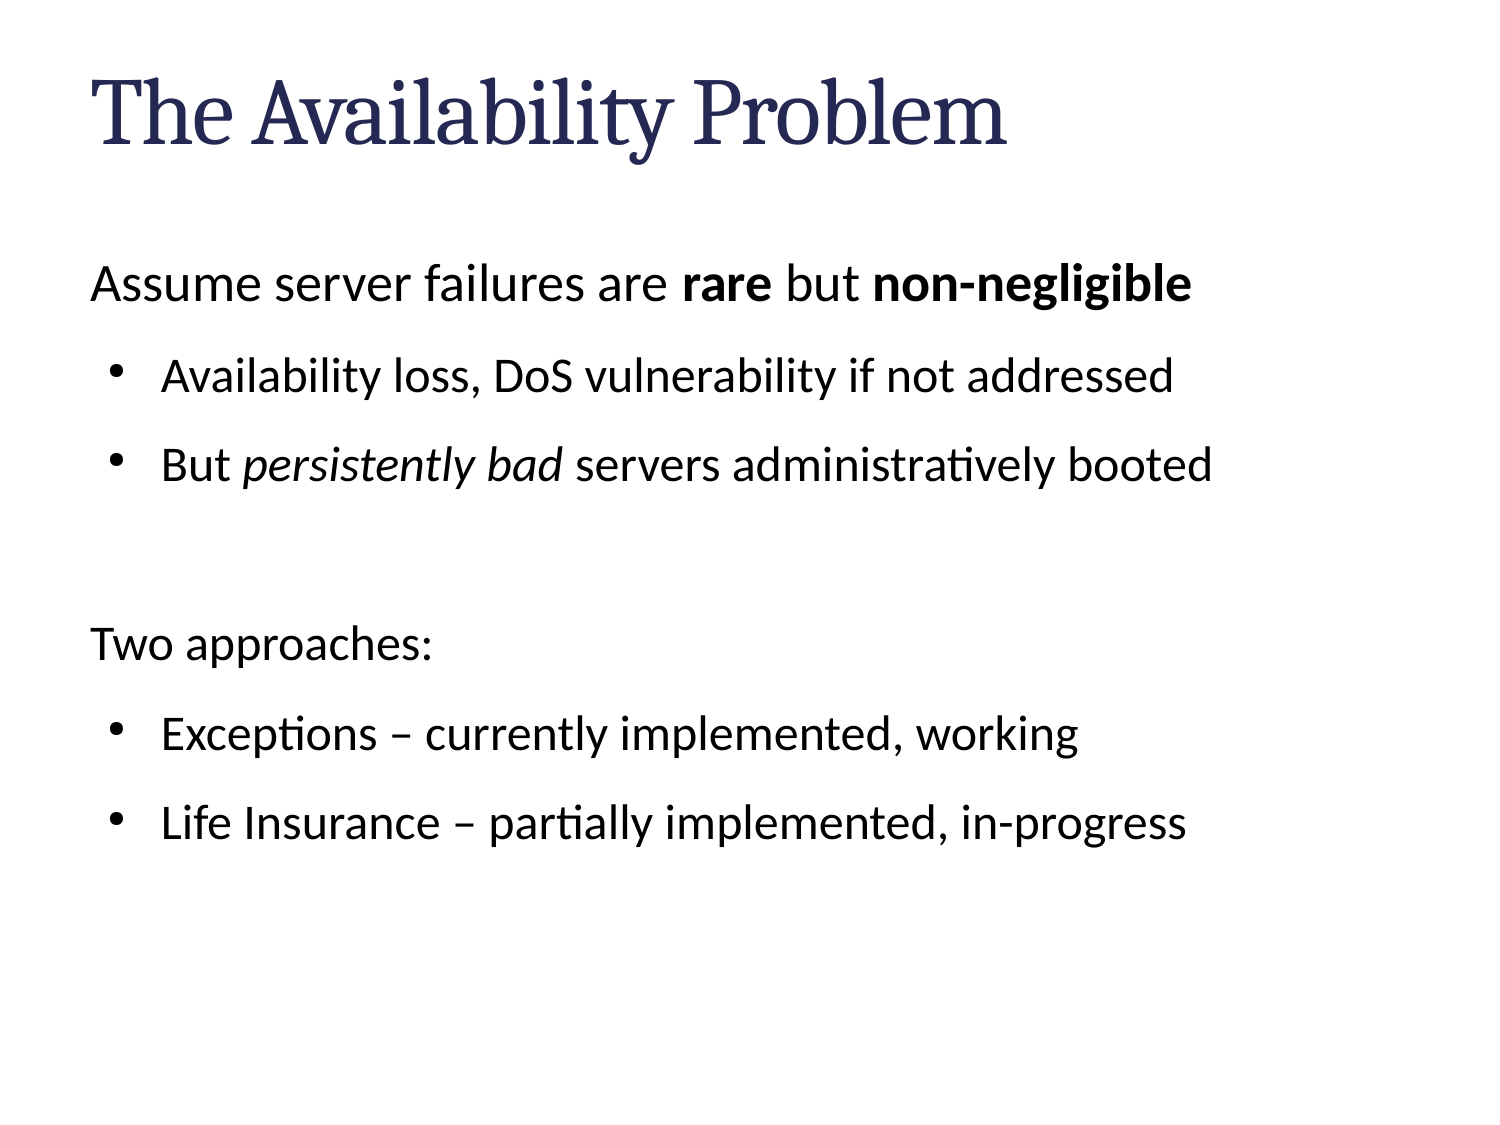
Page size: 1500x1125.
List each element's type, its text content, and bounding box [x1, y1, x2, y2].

list Assume server failures are rare but non-negligible Availability loss, DoS vulnerability if not addressed But persistently bad servers administratively booted Two approaches: Exceptions – currently implemented, working Life Insurance – partially implemented, in-progress [75, 239, 1325, 1063]
title The Availability Problem [75, 12, 1325, 200]
